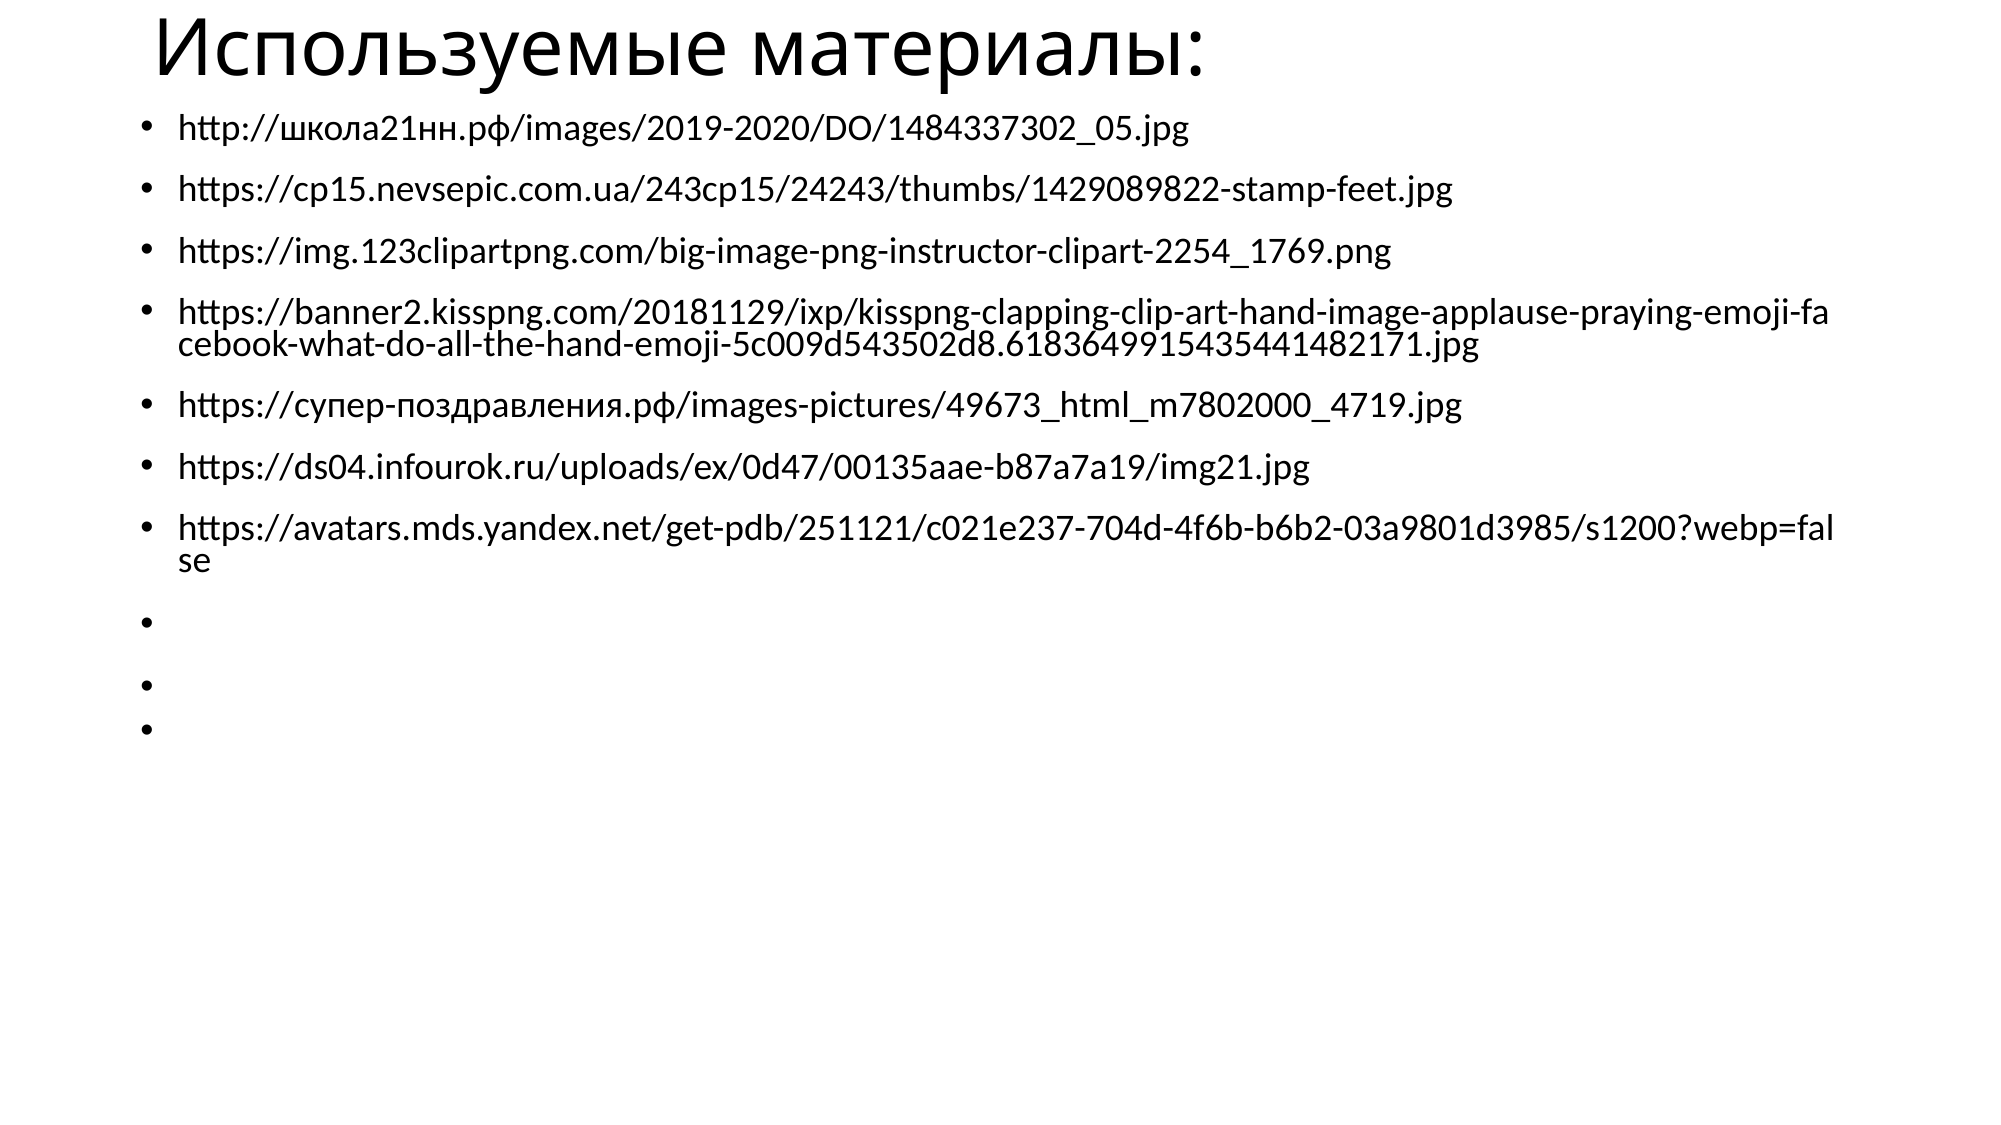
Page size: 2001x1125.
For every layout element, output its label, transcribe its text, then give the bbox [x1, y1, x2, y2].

title Используемые материалы: [137, 0, 1863, 101]
list http://школа21нн.рф/images/2019-2020/DO/1484337302_05.jpg https://cp15.nevsepic.com.ua/243cp15/24243/thumbs/1429089822-stamp-feet.jpg https://img.123clipartpng.com/big-image-png-instructor-clipart-2254_1769.png https://banner2.kisspng.com/20181129/ixp/kisspng-clapping-clip-art-hand-image-applause-praying-emoji-facebook-what-do-all-the-hand-emoji-5c009d543502d8.6183649915435441482171.jpg https://супер-поздравления.рф/images-pictures/49673_html_m7802000_4719.jpg https://ds04.infourok.ru/uploads/ex/0d47/00135aae-b87a7a19/img21.jpg https://avatars.mds.yandex.net/get-pdb/251121/c021e237-704d-4f6b-b6b2-03a9801d3985/s1200?webp=false [125, 100, 1851, 777]
